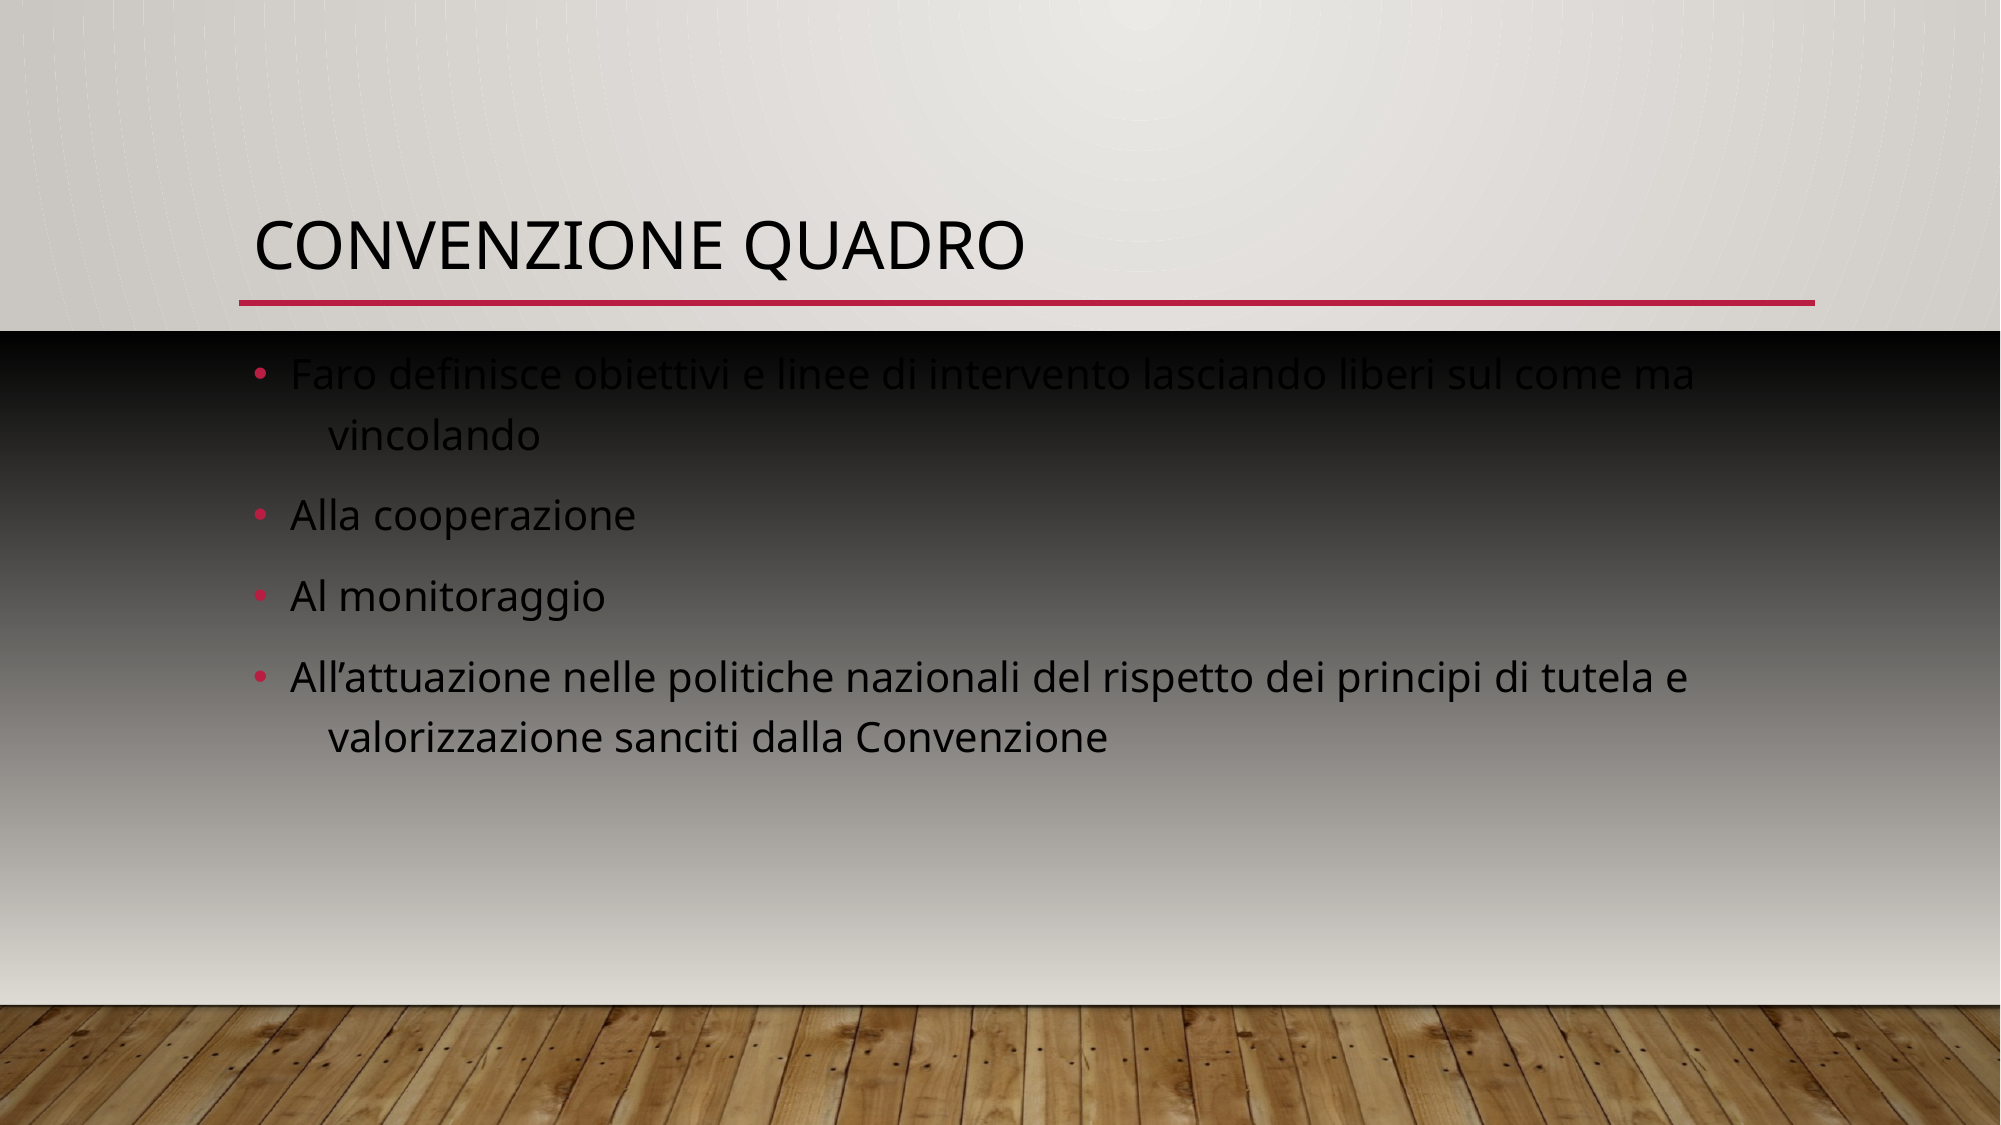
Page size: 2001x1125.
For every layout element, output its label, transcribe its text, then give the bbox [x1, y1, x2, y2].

title Convenzione Quadro [238, 131, 1814, 305]
list Faro definisce obiettivi e linee di intervento lasciando liberi sul come ma vincolando Alla cooperazione Al monitoraggio All’attuazione nelle politiche nazionali del rispetto dei principi di tutela e valorizzazione sanciti dalla Convenzione [238, 330, 1814, 897]
